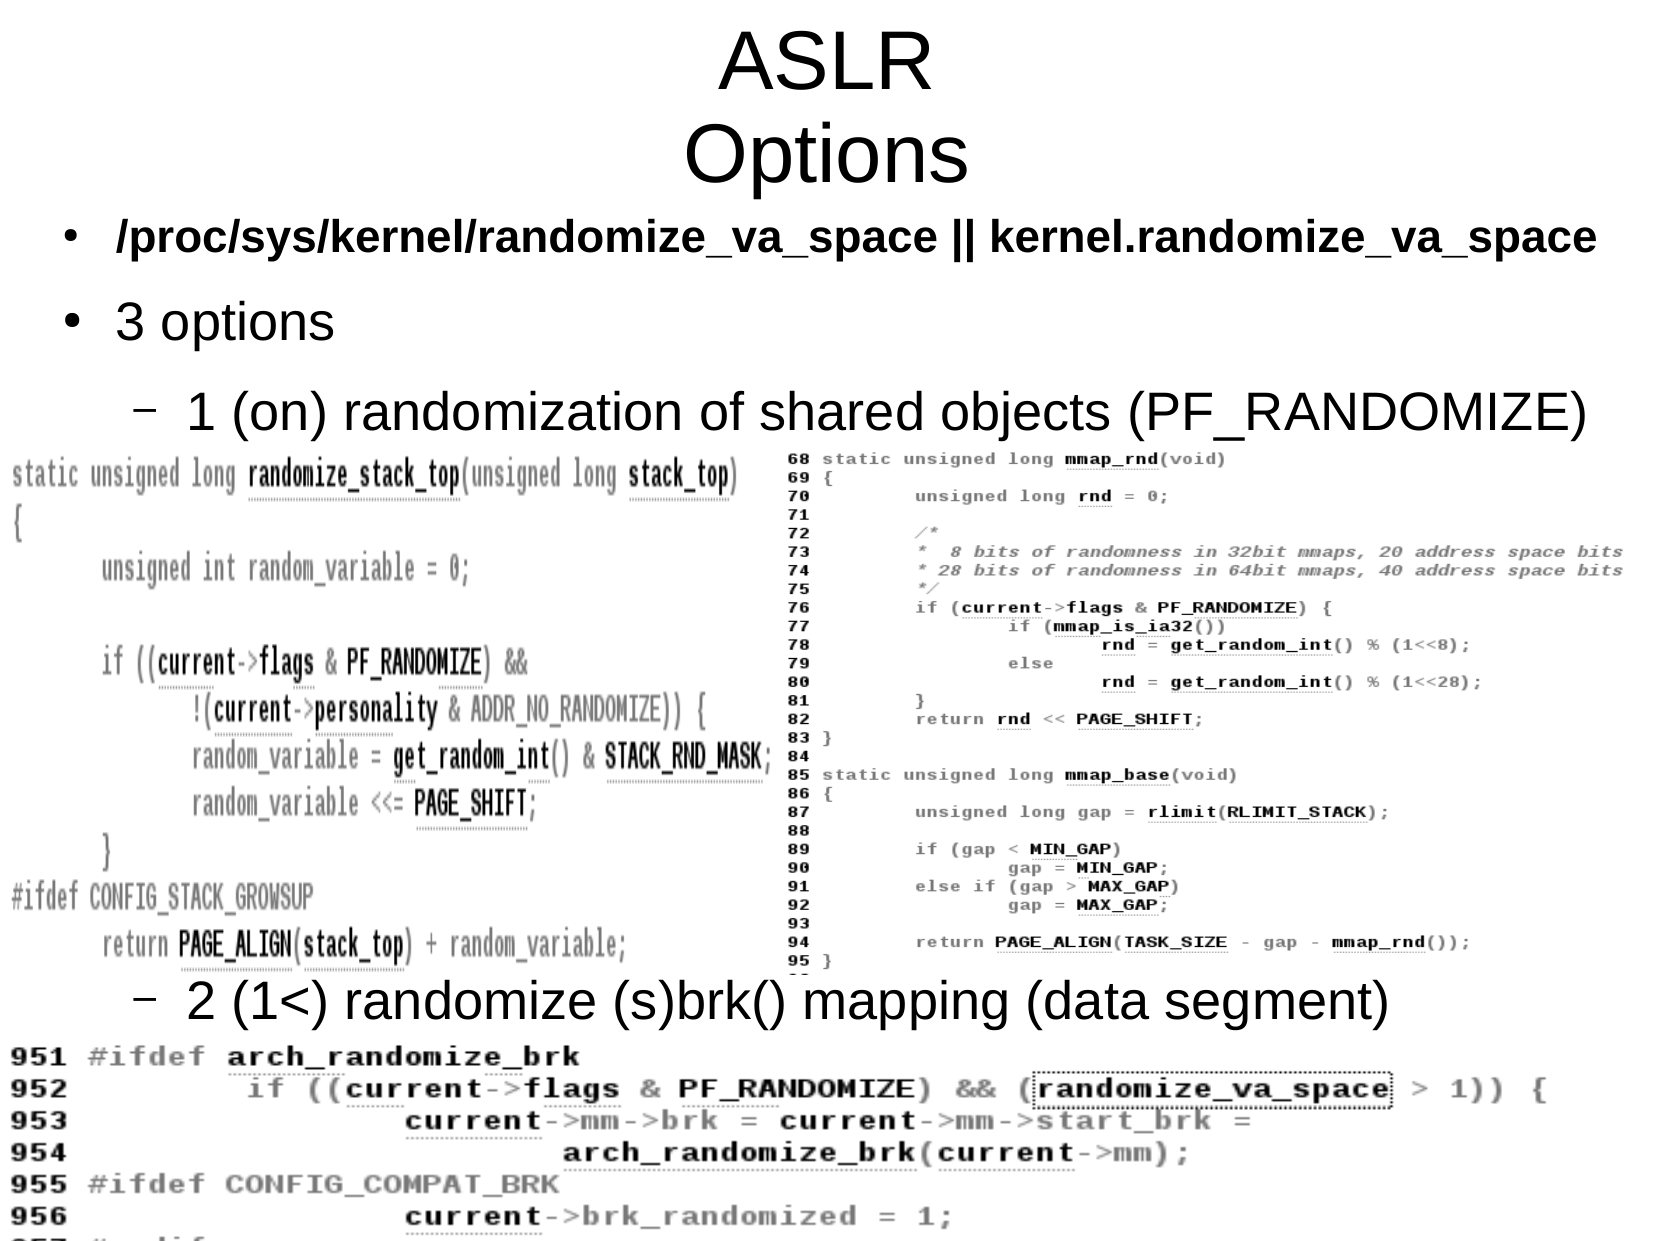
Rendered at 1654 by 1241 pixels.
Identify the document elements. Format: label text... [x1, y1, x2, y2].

list /proc/sys/kernel/randomize_va_space || kernel.randomize_va_space 3 options 1 (on) randomization of shared objects (PF_RANDOMIZE) 2 (1<) randomize (s)brk() mapping (data segment) [45, 976, 1621, 1216]
picture [0, 449, 1654, 976]
list /proc/sys/kernel/randomize_va_space || kernel.randomize_va_space 3 options 1 (on) randomization of shared objects (PF_RANDOMIZE) 2 (1<) randomize (s)brk() mapping (data segment) [45, 210, 1621, 449]
picture [0, 1034, 1576, 1241]
title ASLR Options [82, 3, 1571, 210]
